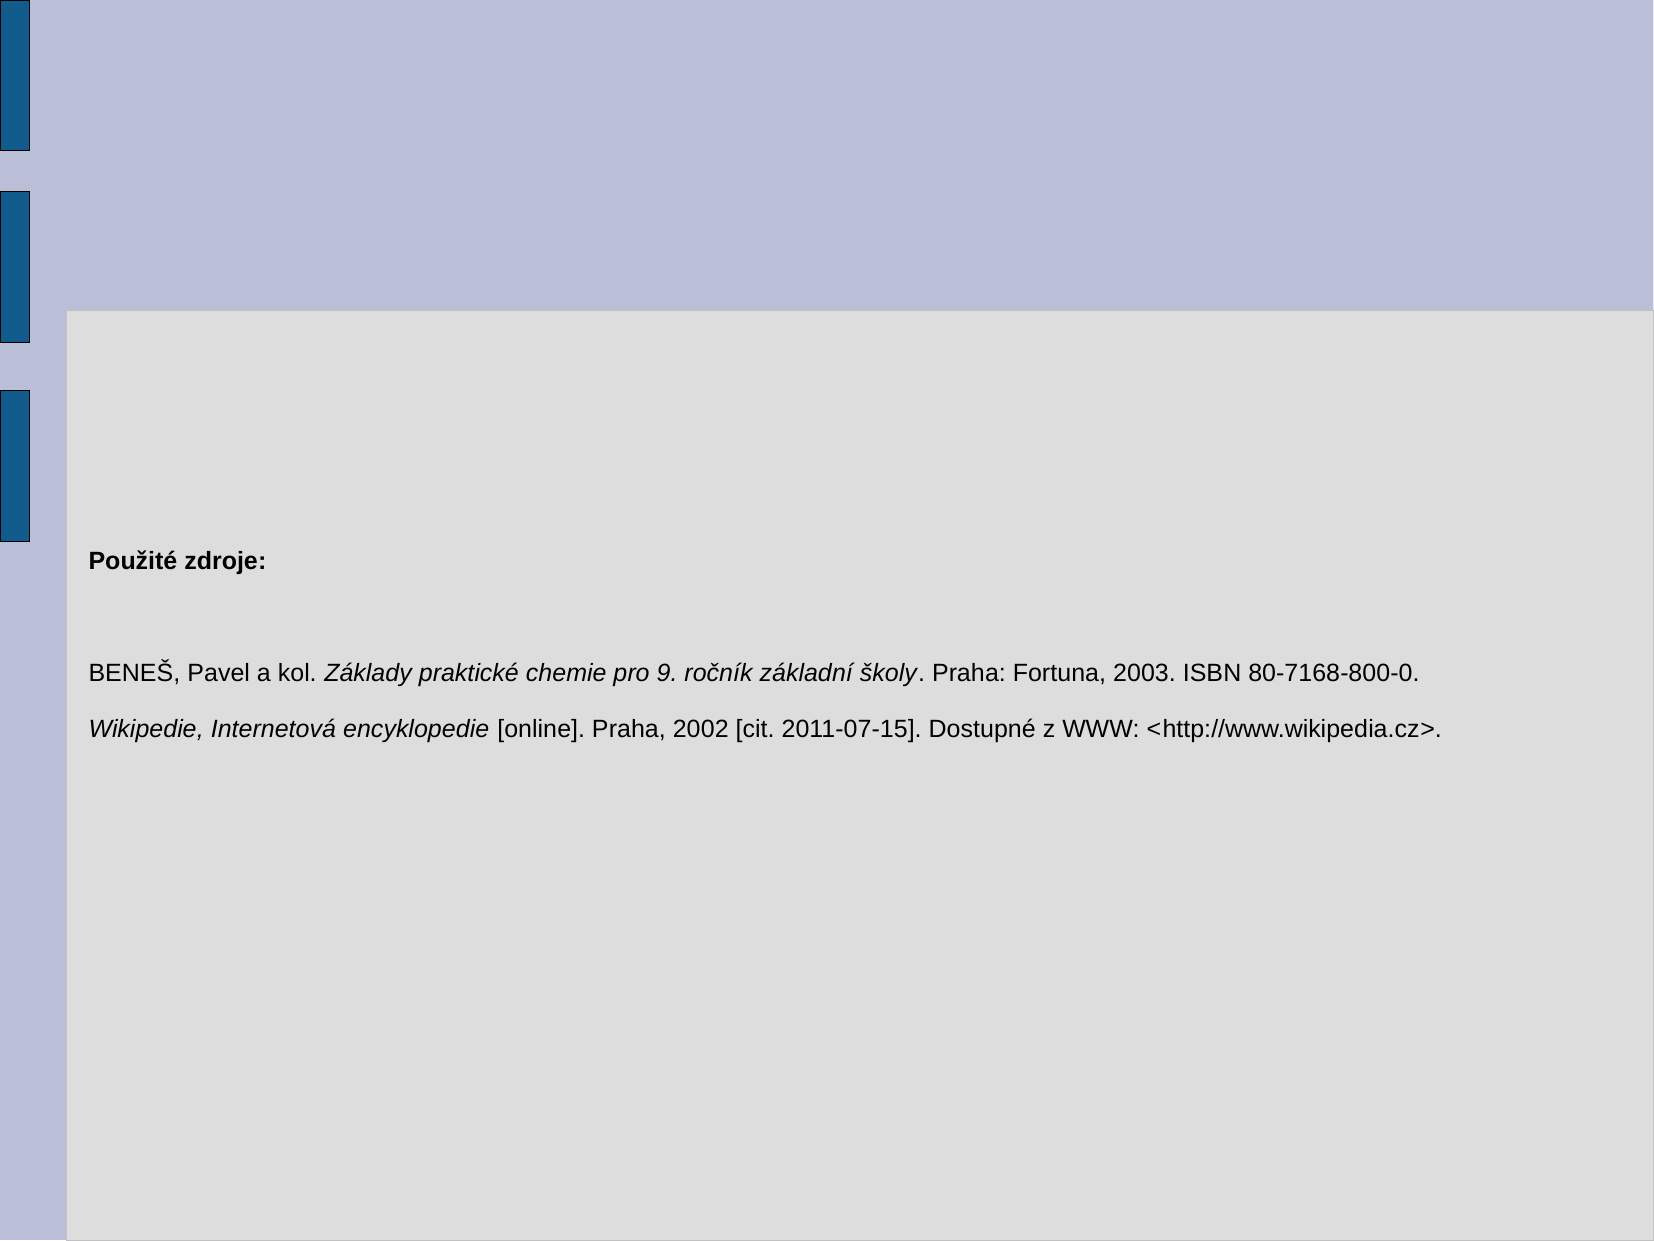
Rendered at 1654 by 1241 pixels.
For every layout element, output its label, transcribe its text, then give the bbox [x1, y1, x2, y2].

subtitle Použité zdroje: BENEŠ, Pavel a kol. Základy praktické chemie pro 9. ročník základní školy. Praha: Fortuna, 2003. ISBN 80-7168-800-0. Wikipedie, Internetová encyklopedie [online]. Praha, 2002 [cit. 2011-07-15]. Dostupné z WWW: <http://www.wikipedia.cz>. [88, 107, 1501, 1128]
